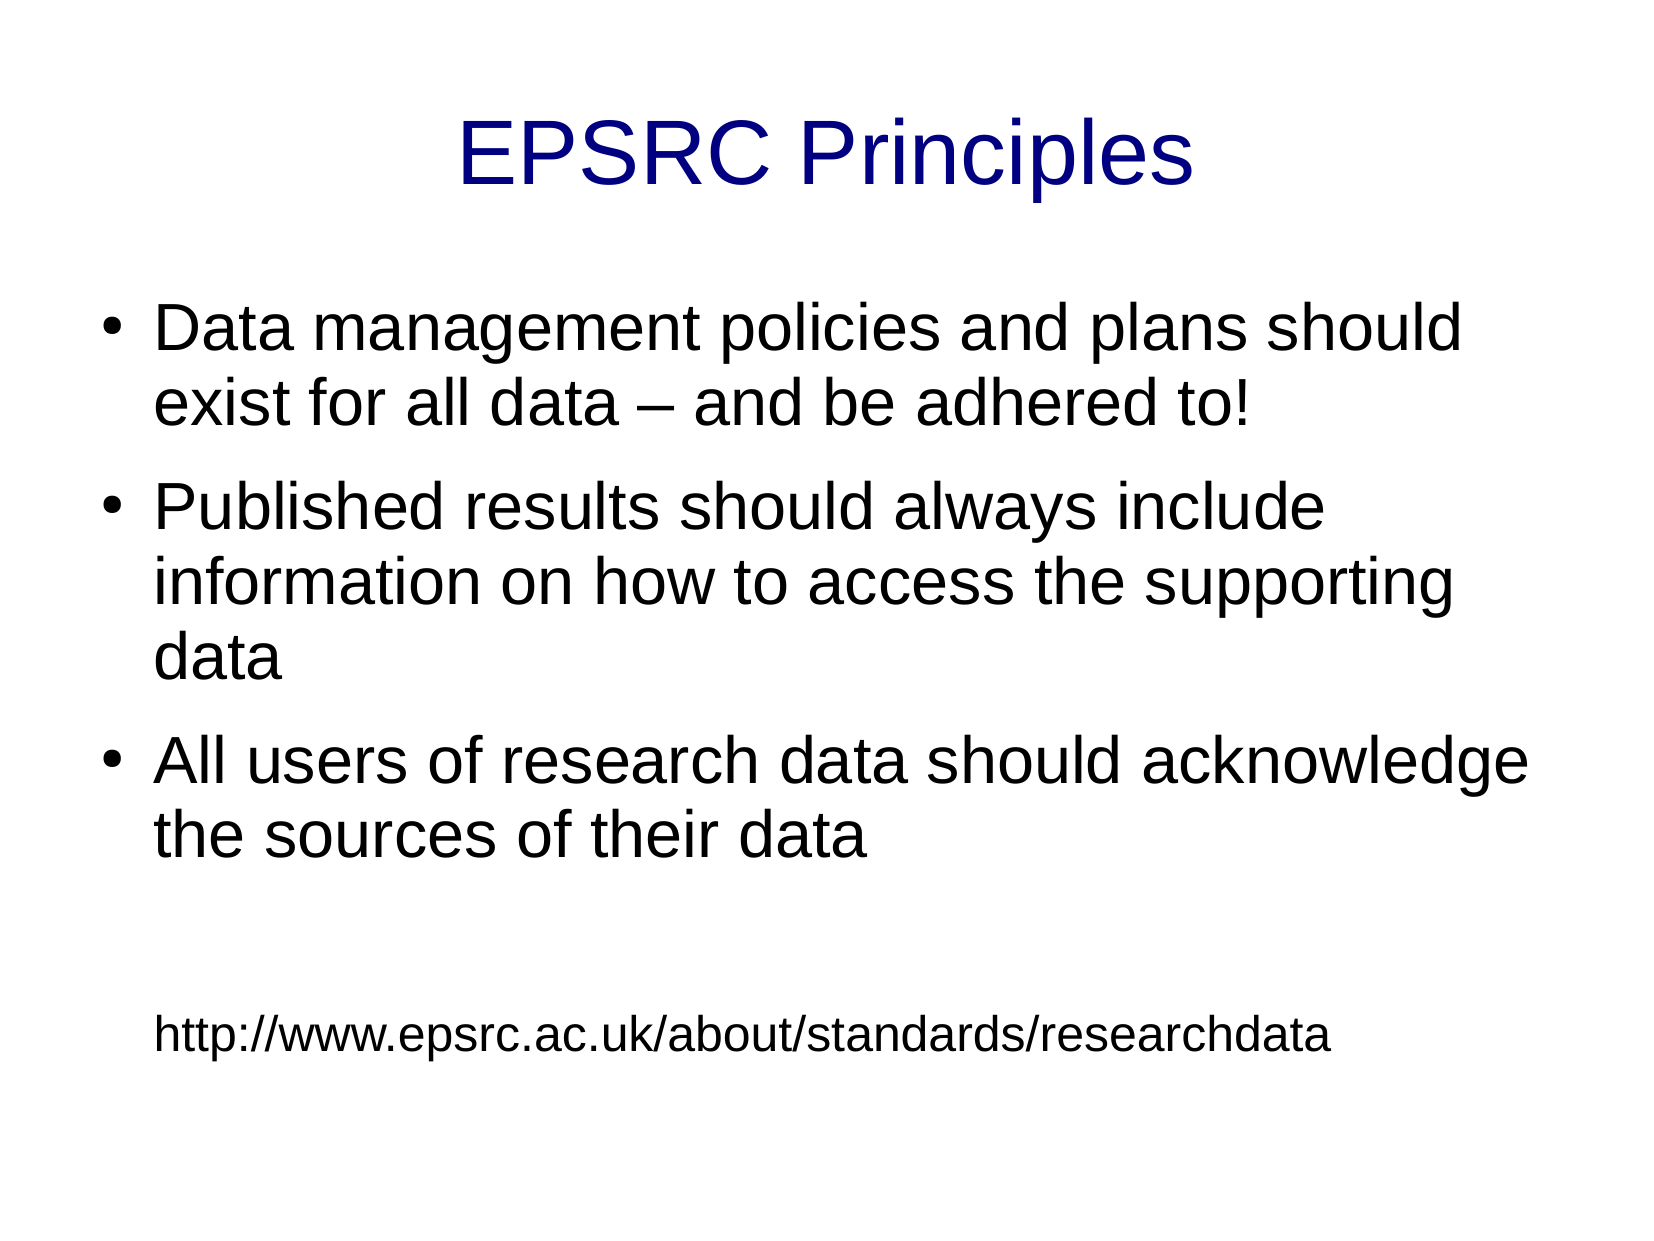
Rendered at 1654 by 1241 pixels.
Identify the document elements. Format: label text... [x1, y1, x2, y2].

list Data management policies and plans should exist for all data – and be adhered to! Published results should always include information on how to access the supporting data All users of research data should acknowledge the sources of their data http://www.epsrc.ac.uk/about/standards/researchdata [82, 290, 1571, 1109]
title EPSRC Principles [82, 49, 1571, 257]
